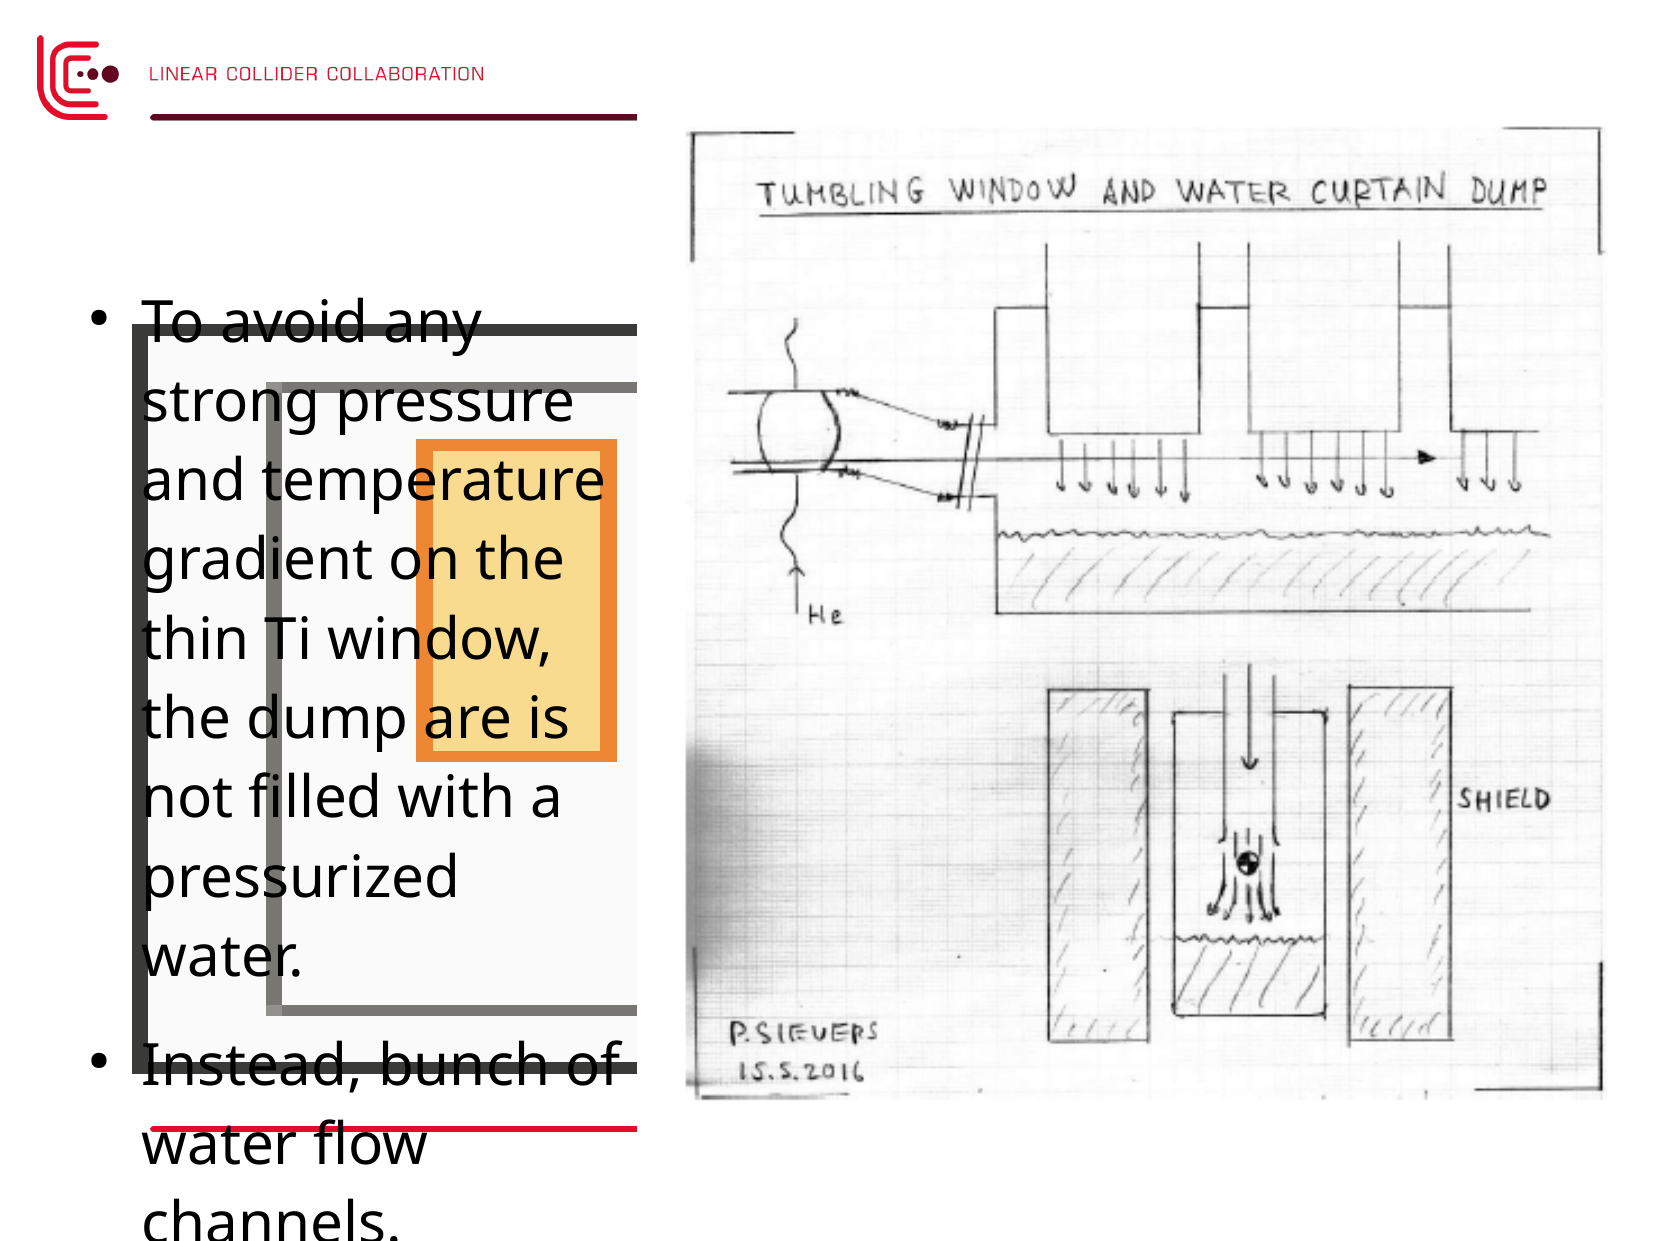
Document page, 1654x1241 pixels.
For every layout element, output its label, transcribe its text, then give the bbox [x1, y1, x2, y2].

list To avoid any strong pressure and temperature gradient on the thin Ti window, the dump are is not filled with a pressurized water. Instead, bunch of water flow channels. [70, 279, 626, 1146]
picture [37, 35, 1654, 1152]
chart [626, 290, 637, 1109]
